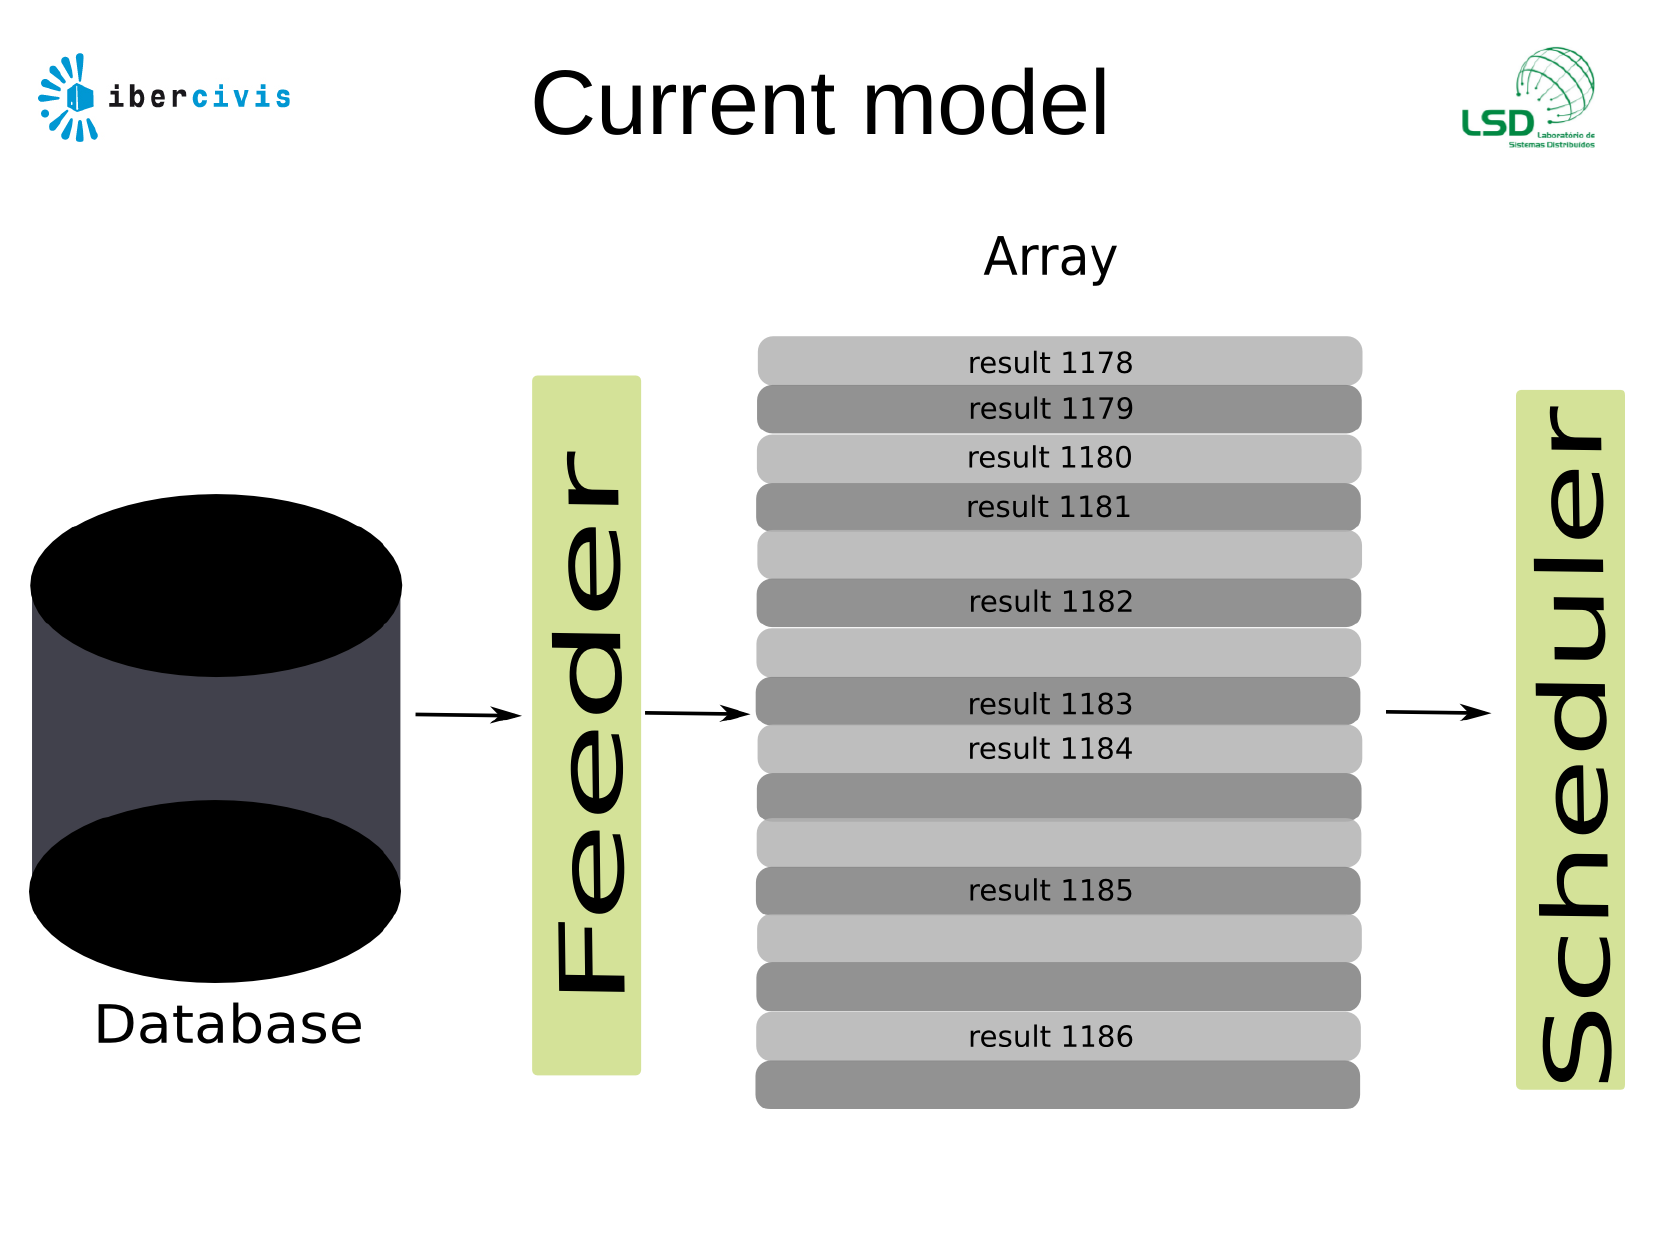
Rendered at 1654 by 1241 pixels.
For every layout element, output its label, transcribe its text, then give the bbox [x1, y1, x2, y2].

picture [38, 53, 290, 142]
picture [1461, 45, 1595, 148]
picture [29, 236, 1625, 1109]
title Current model [76, 0, 1565, 207]
